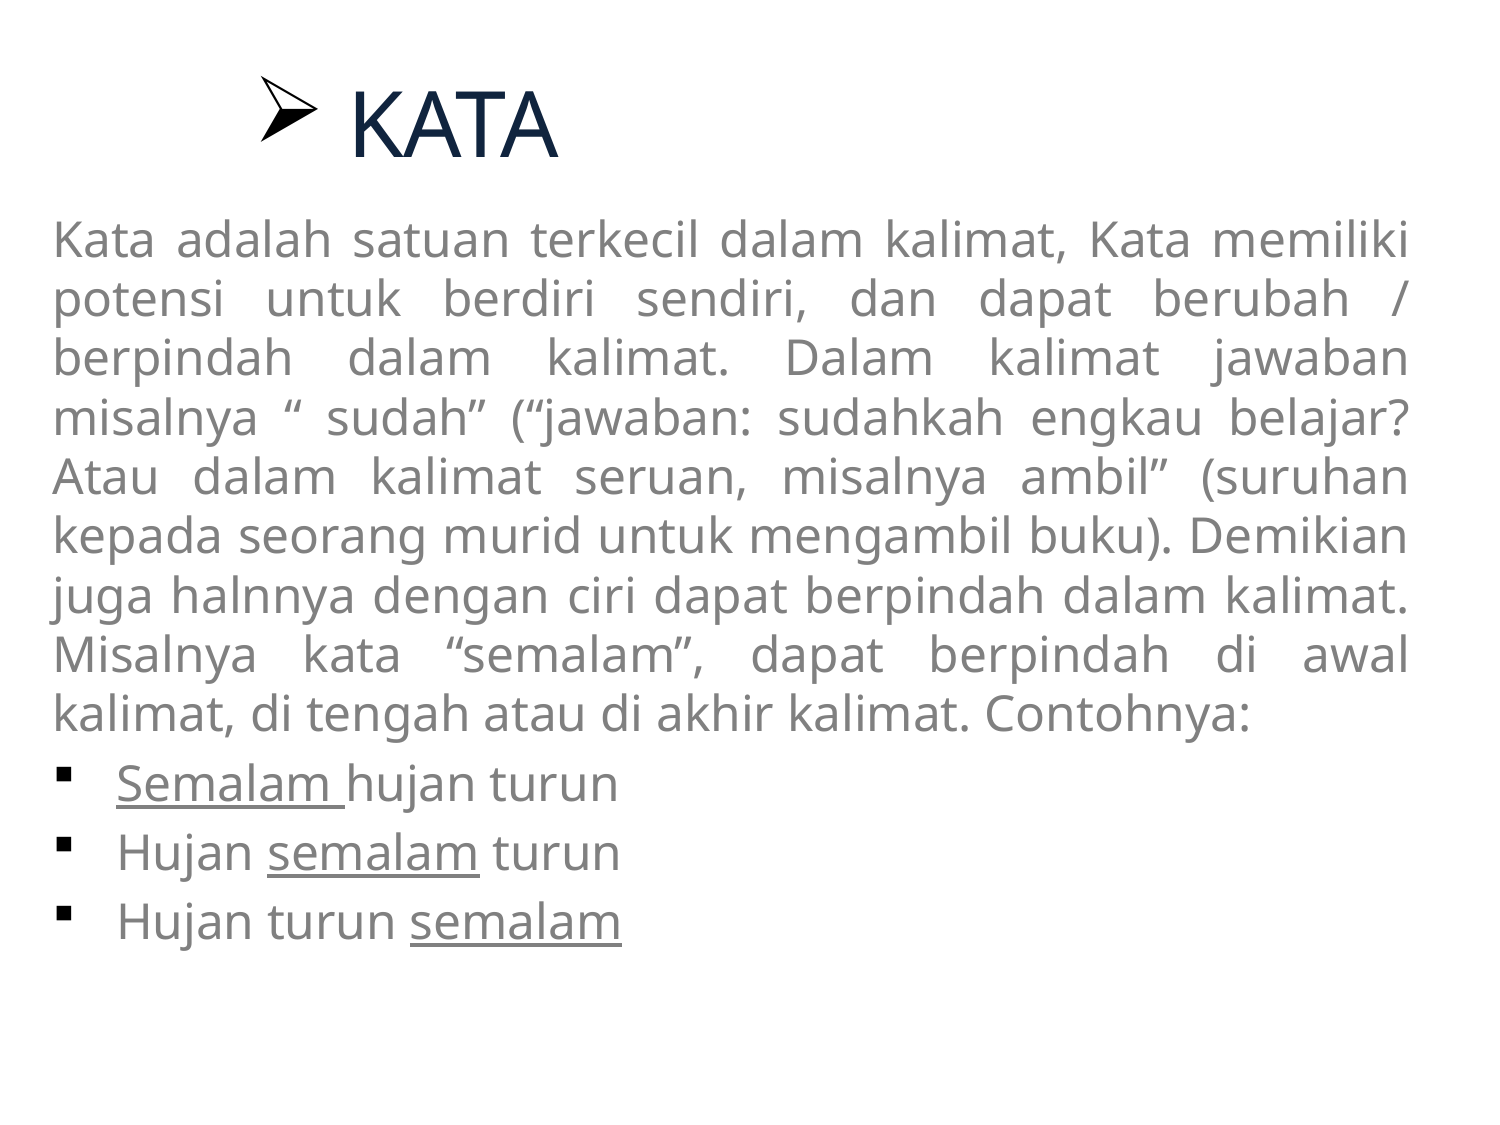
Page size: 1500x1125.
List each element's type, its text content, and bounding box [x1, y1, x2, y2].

subtitle Kata adalah satuan terkecil dalam kalimat, Kata memiliki potensi untuk berdiri sendiri, dan dapat berubah / berpindah dalam kalimat. Dalam kalimat jawaban misalnya “ sudah” (“jawaban: sudahkah engkau belajar? Atau dalam kalimat seruan, misalnya ambil” (suruhan kepada seorang murid untuk mengambil buku). Demikian juga halnnya dengan ciri dapat berpindah dalam kalimat. Misalnya kata “semalam”, dapat berpindah di awal kalimat, di tengah atau di akhir kalimat. Contohnya: Semalam hujan turun Hujan semalam turun Hujan turun semalam [37, 200, 1425, 963]
title KATA [162, 0, 650, 200]
